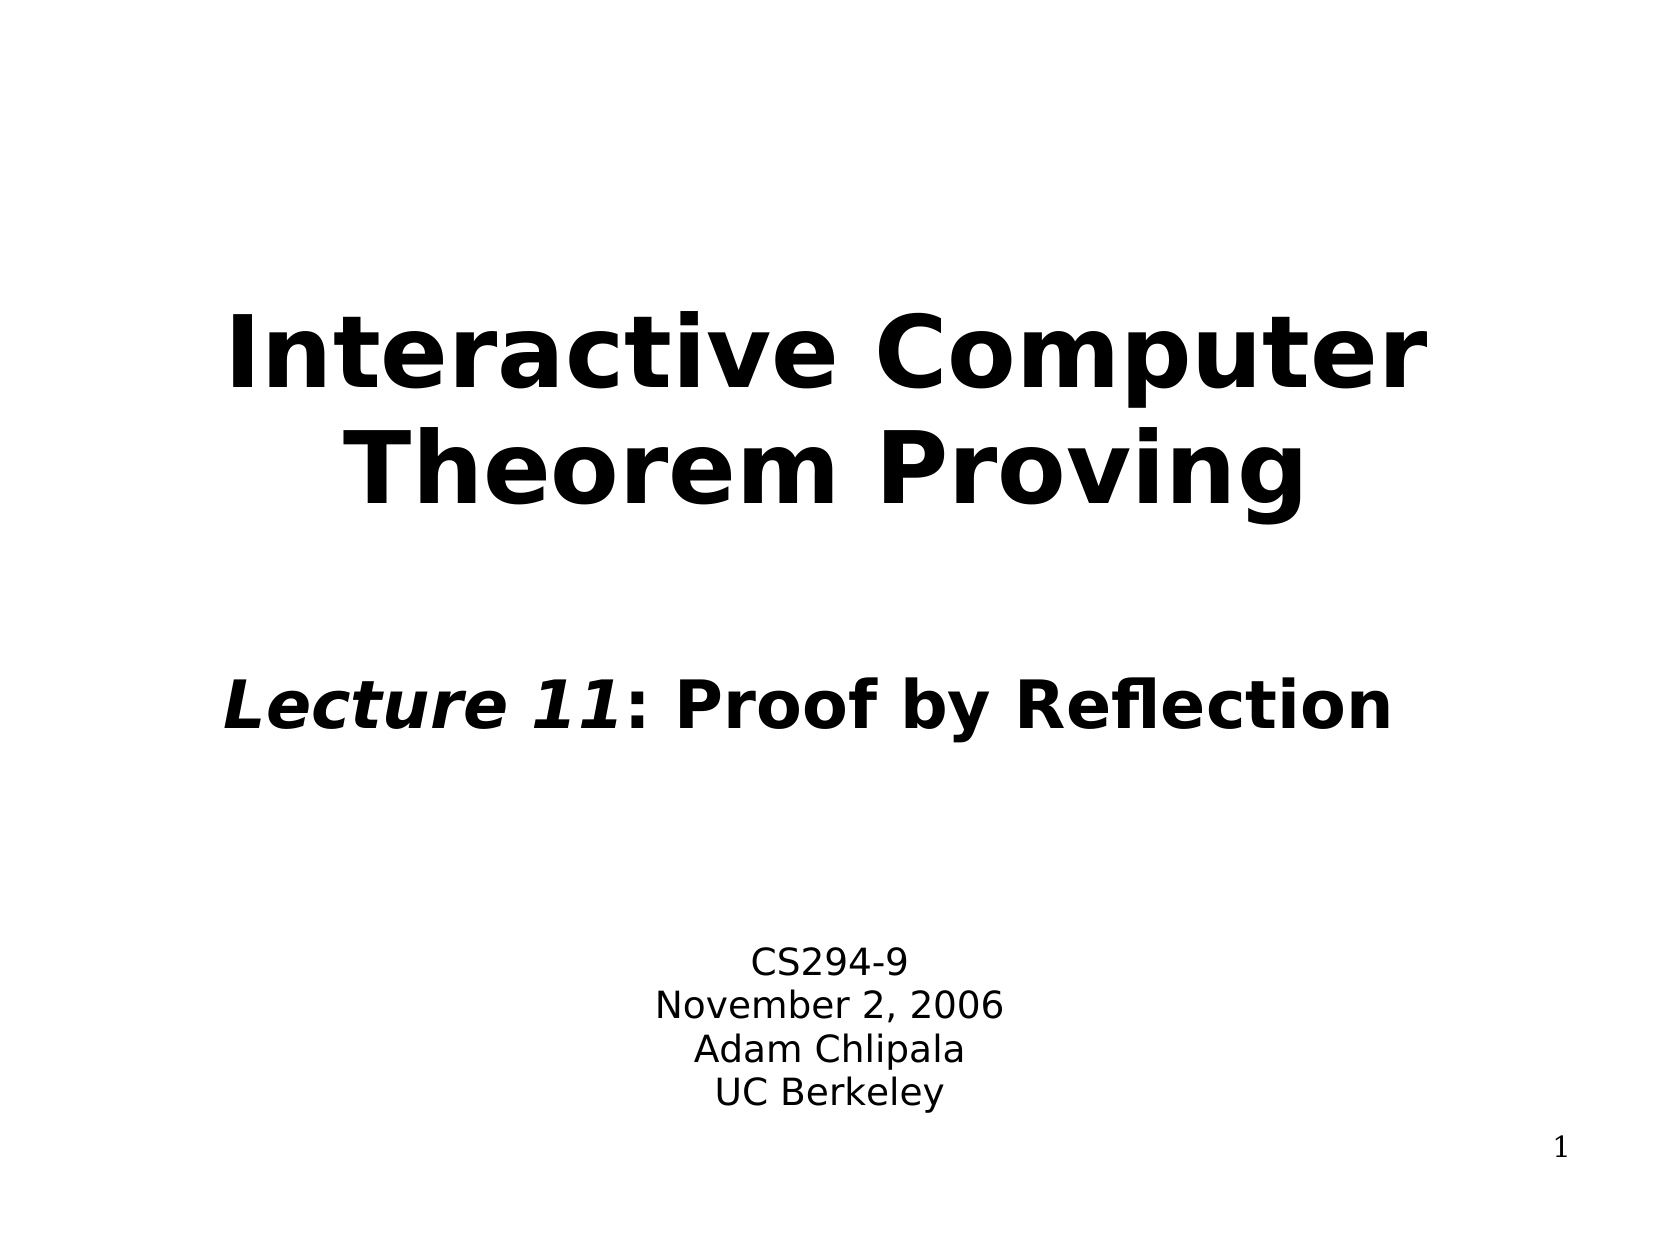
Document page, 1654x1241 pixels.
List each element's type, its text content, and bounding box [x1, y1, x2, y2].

text_box CS294-9 November 2, 2006 Adam Chlipala UC Berkeley [640, 933, 1014, 1122]
text_box Interactive Computer Theorem Proving [209, 287, 1444, 535]
text_box Lecture 11: Proof by Reflection [208, 659, 1445, 753]
